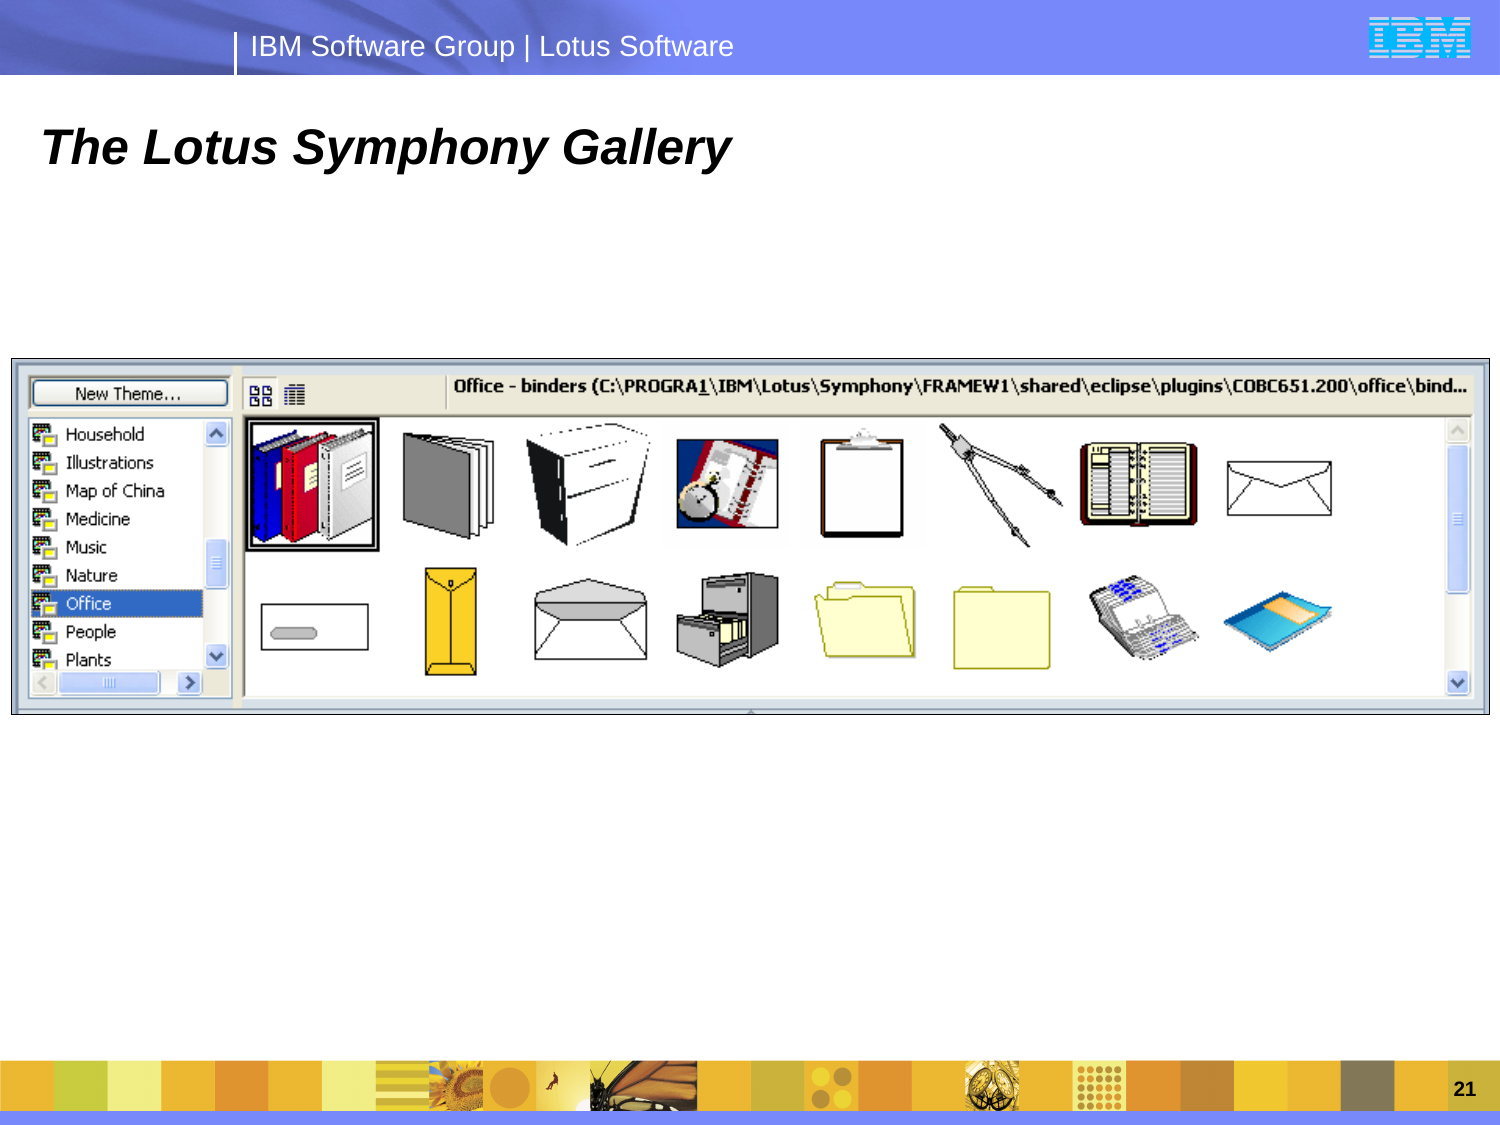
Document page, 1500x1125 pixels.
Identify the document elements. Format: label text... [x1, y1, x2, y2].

title The Lotus Symphony Gallery [25, 114, 1378, 197]
picture [0, 1060, 1500, 1111]
picture [11, 358, 1490, 715]
picture [0, 0, 1500, 75]
